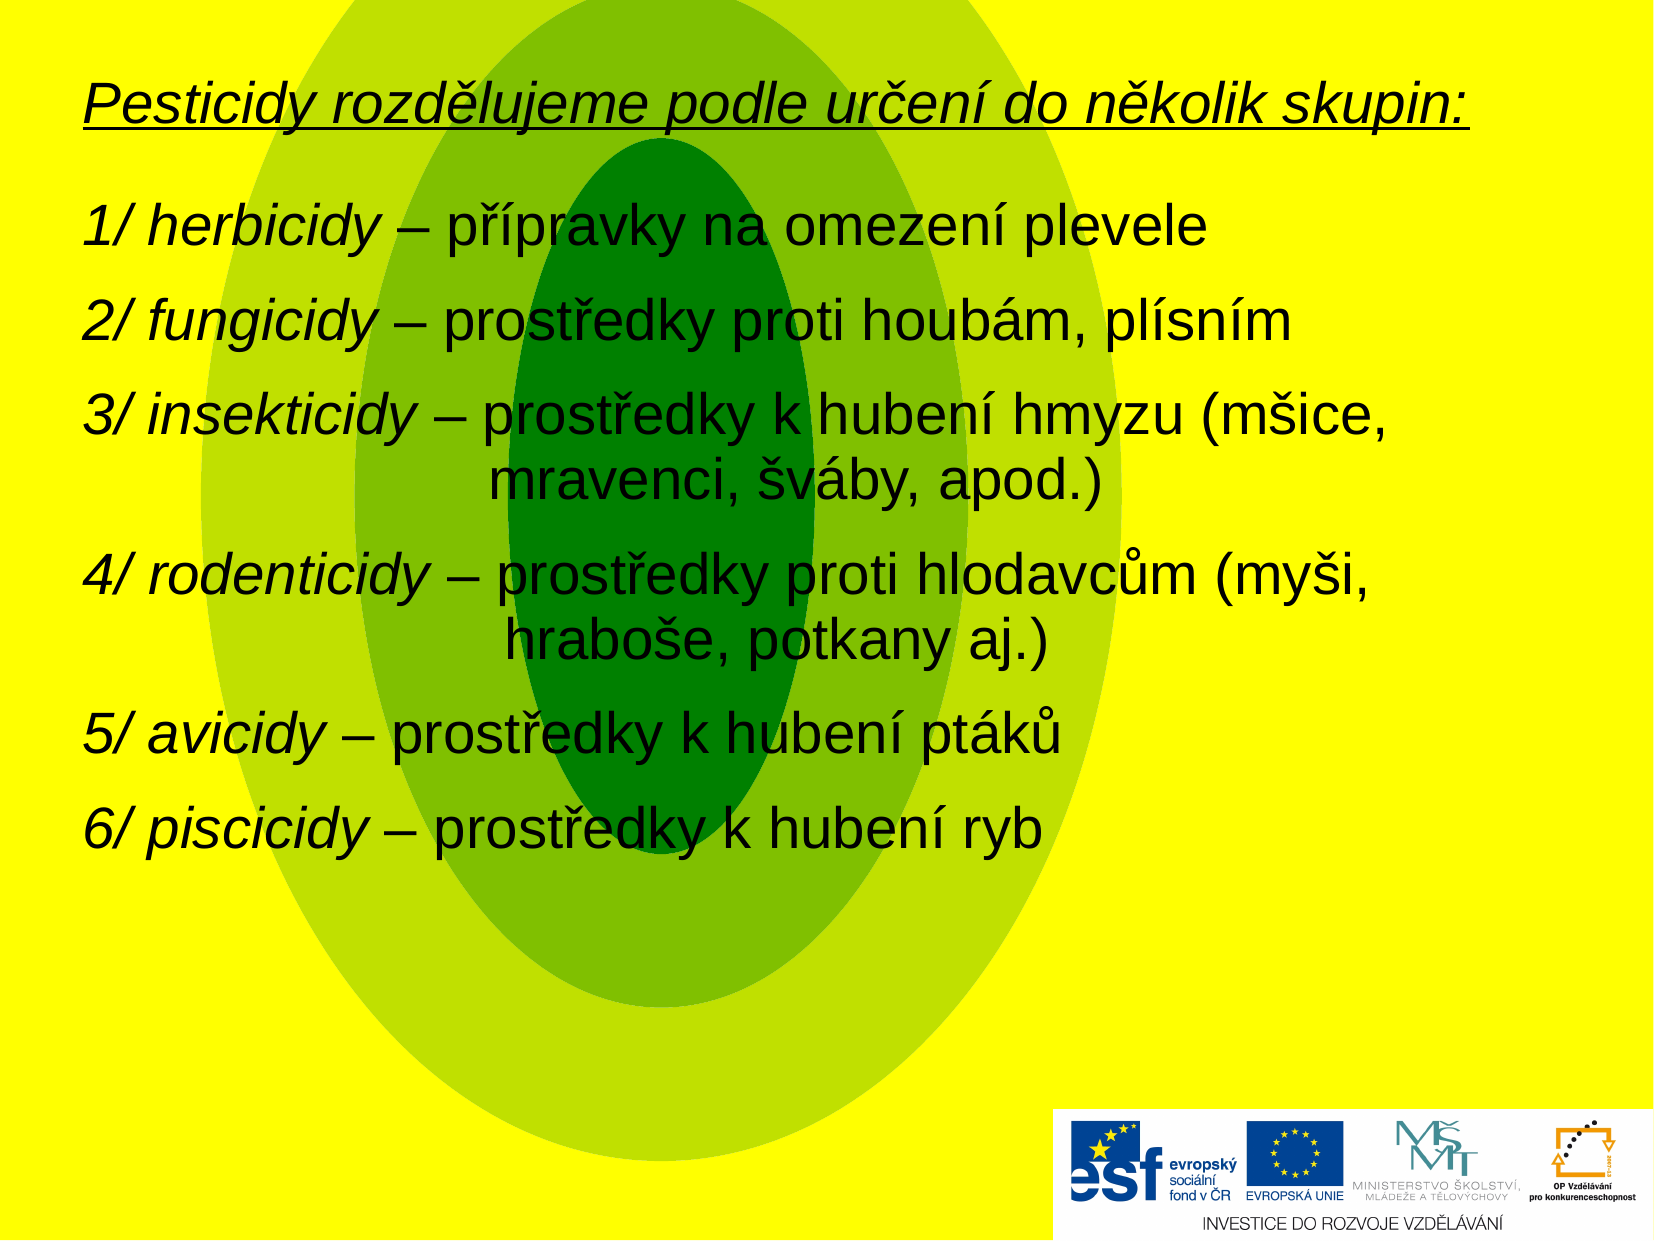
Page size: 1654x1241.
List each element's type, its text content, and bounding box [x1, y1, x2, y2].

picture [1053, 1109, 1654, 1241]
list 1/ herbicidy – přípravky na omezení plevele 2/ fungicidy – prostředky proti houbám, plísním 3/ insekticidy – prostředky k hubení hmyzu (mšice, mravenci, šváby, apod.) 4/ rodenticidy – prostředky proti hlodavcům (myši, hraboše, potkany aj.) 5/ avicidy – prostředky k hubení ptáků 6/ piscicidy – prostředky k hubení ryb [82, 192, 1571, 1048]
title Pesticidy rozdělujeme podle určení do několik skupin: [82, 0, 1571, 192]
